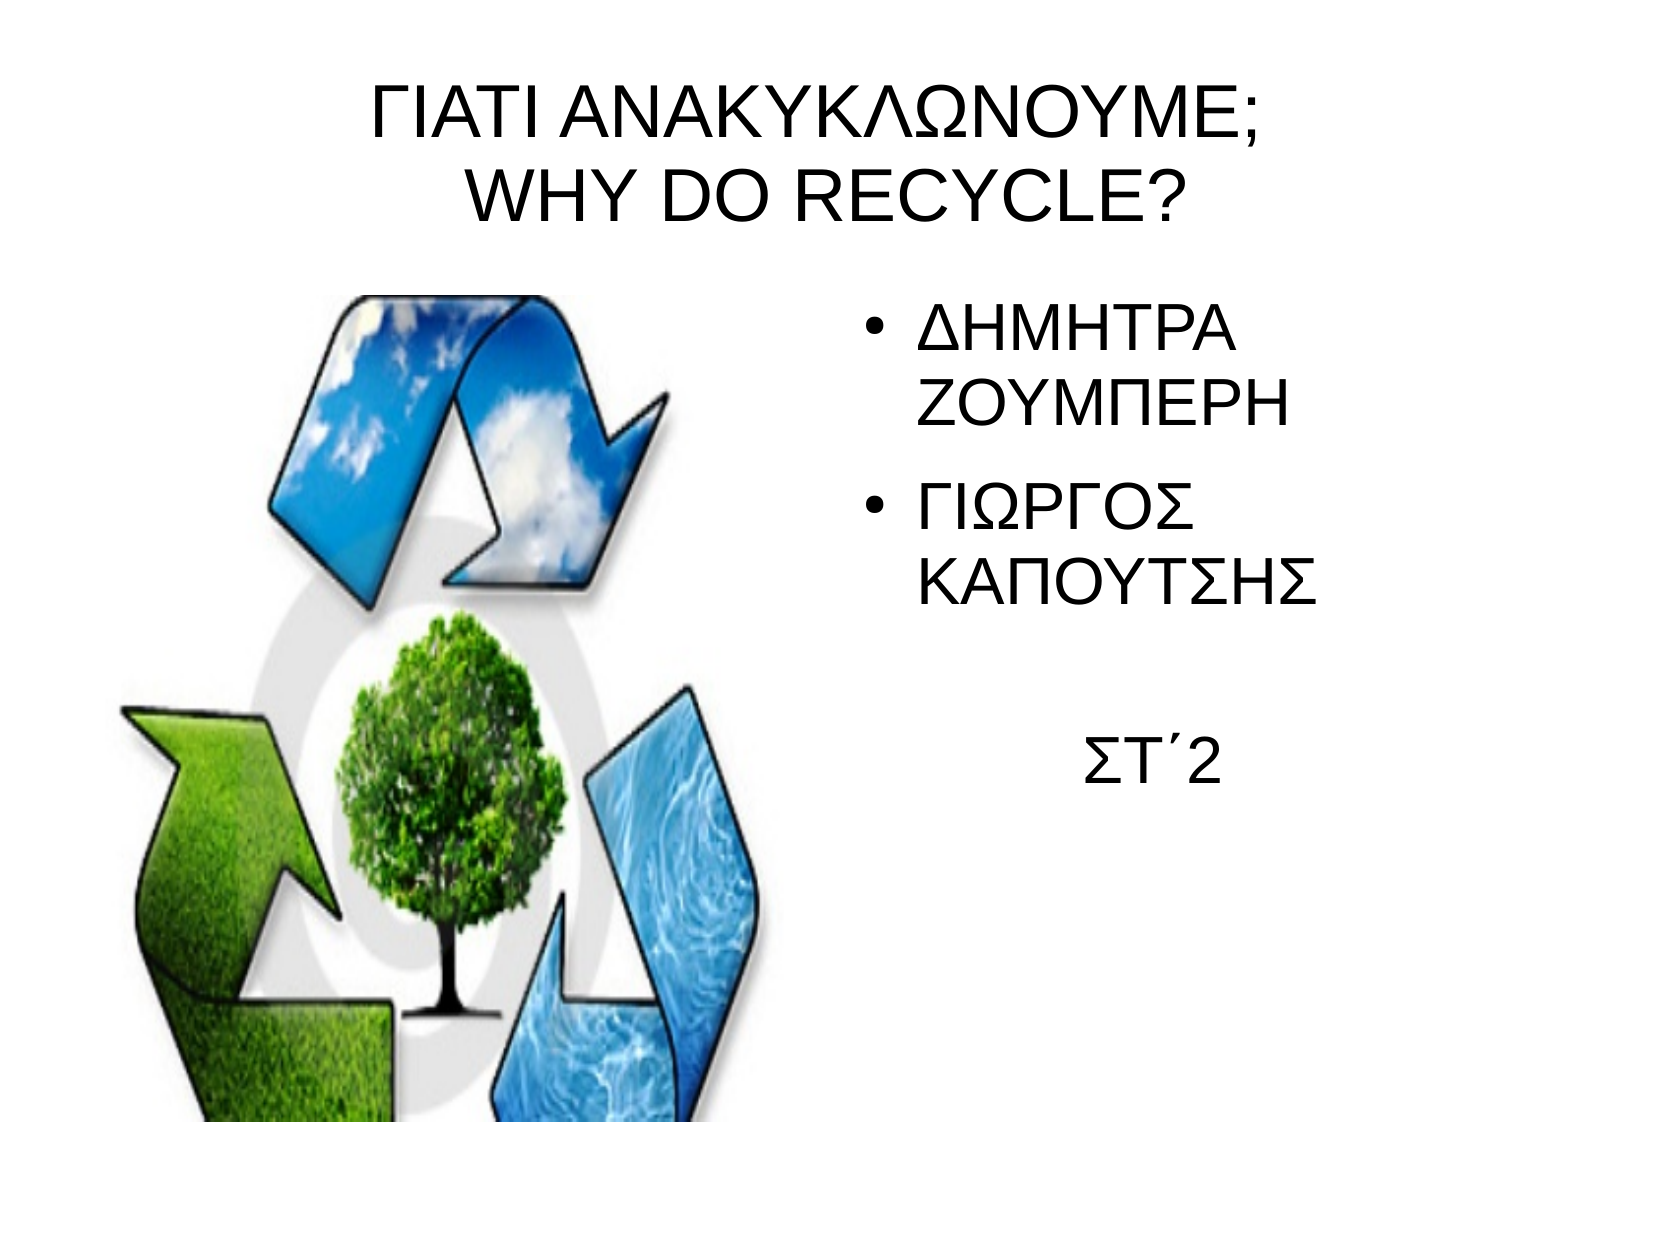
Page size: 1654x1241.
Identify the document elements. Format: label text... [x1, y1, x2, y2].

picture [59, 290, 827, 1123]
title ΓΙΑΤΙ ΑΝΑΚΥΚΛΩΝΟΥΜΕ; WHY DO RECYCLE? [82, 49, 1571, 257]
list ΔΗΜΗΤΡΑ ΖΟΥΜΠΕΡΗ ΓΙΩΡΓΟΣ ΚΑΠΟΥΤΣΗΣ ΣΤ΄2 [845, 290, 1572, 1094]
